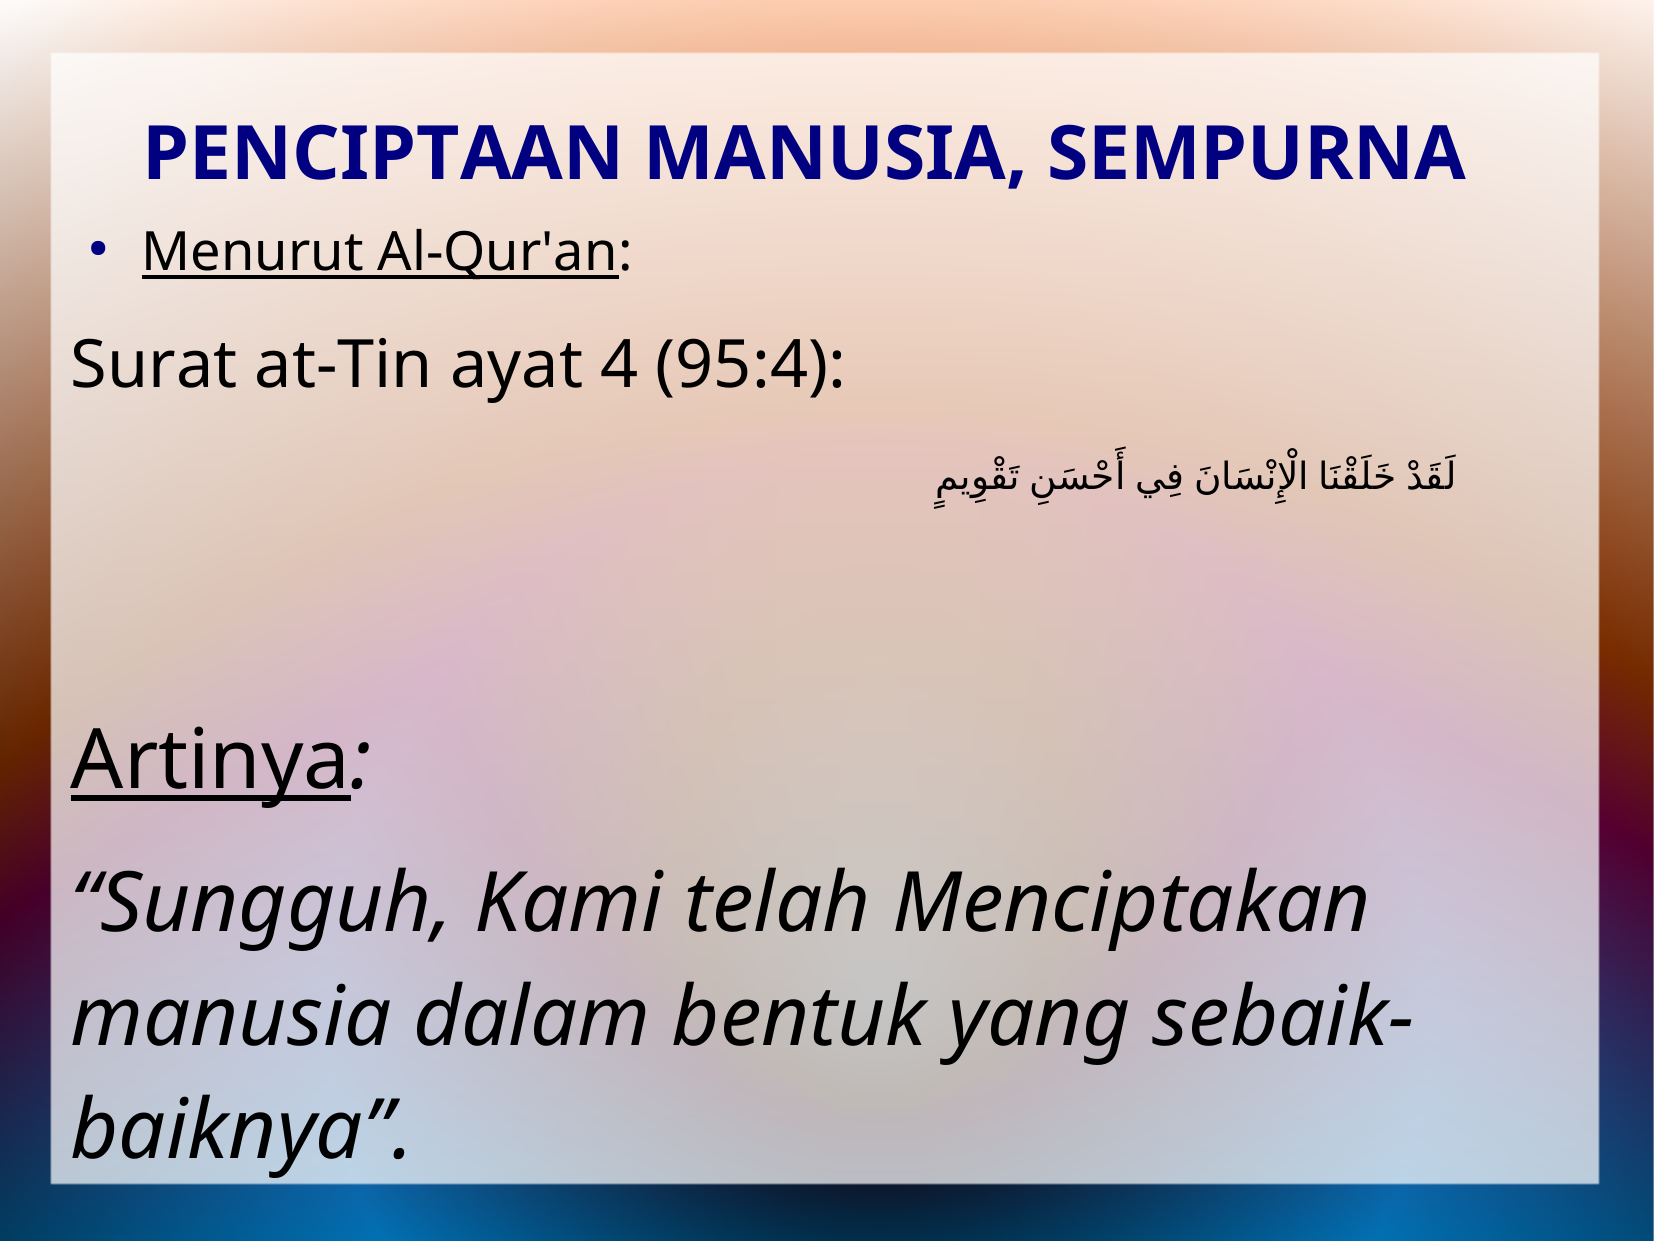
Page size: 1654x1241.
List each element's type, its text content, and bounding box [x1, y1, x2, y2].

picture [0, 0, 1654, 1241]
title PENCIPTAAN MANUSIA, SEMPURNA [70, 64, 1559, 212]
text_box لَقَدْ خَلَقْنَا الْإِنْسَانَ فِي أَحْسَنِ تَقْوِيمٍ [342, 448, 1477, 552]
list Menurut Al-Qur'an: Surat at-Tin ayat 4 (95:4): Artinya: “Sungguh, Kami telah Menciptakan manusia dalam bentuk yang sebaik-baiknya”. [70, 212, 1559, 1217]
